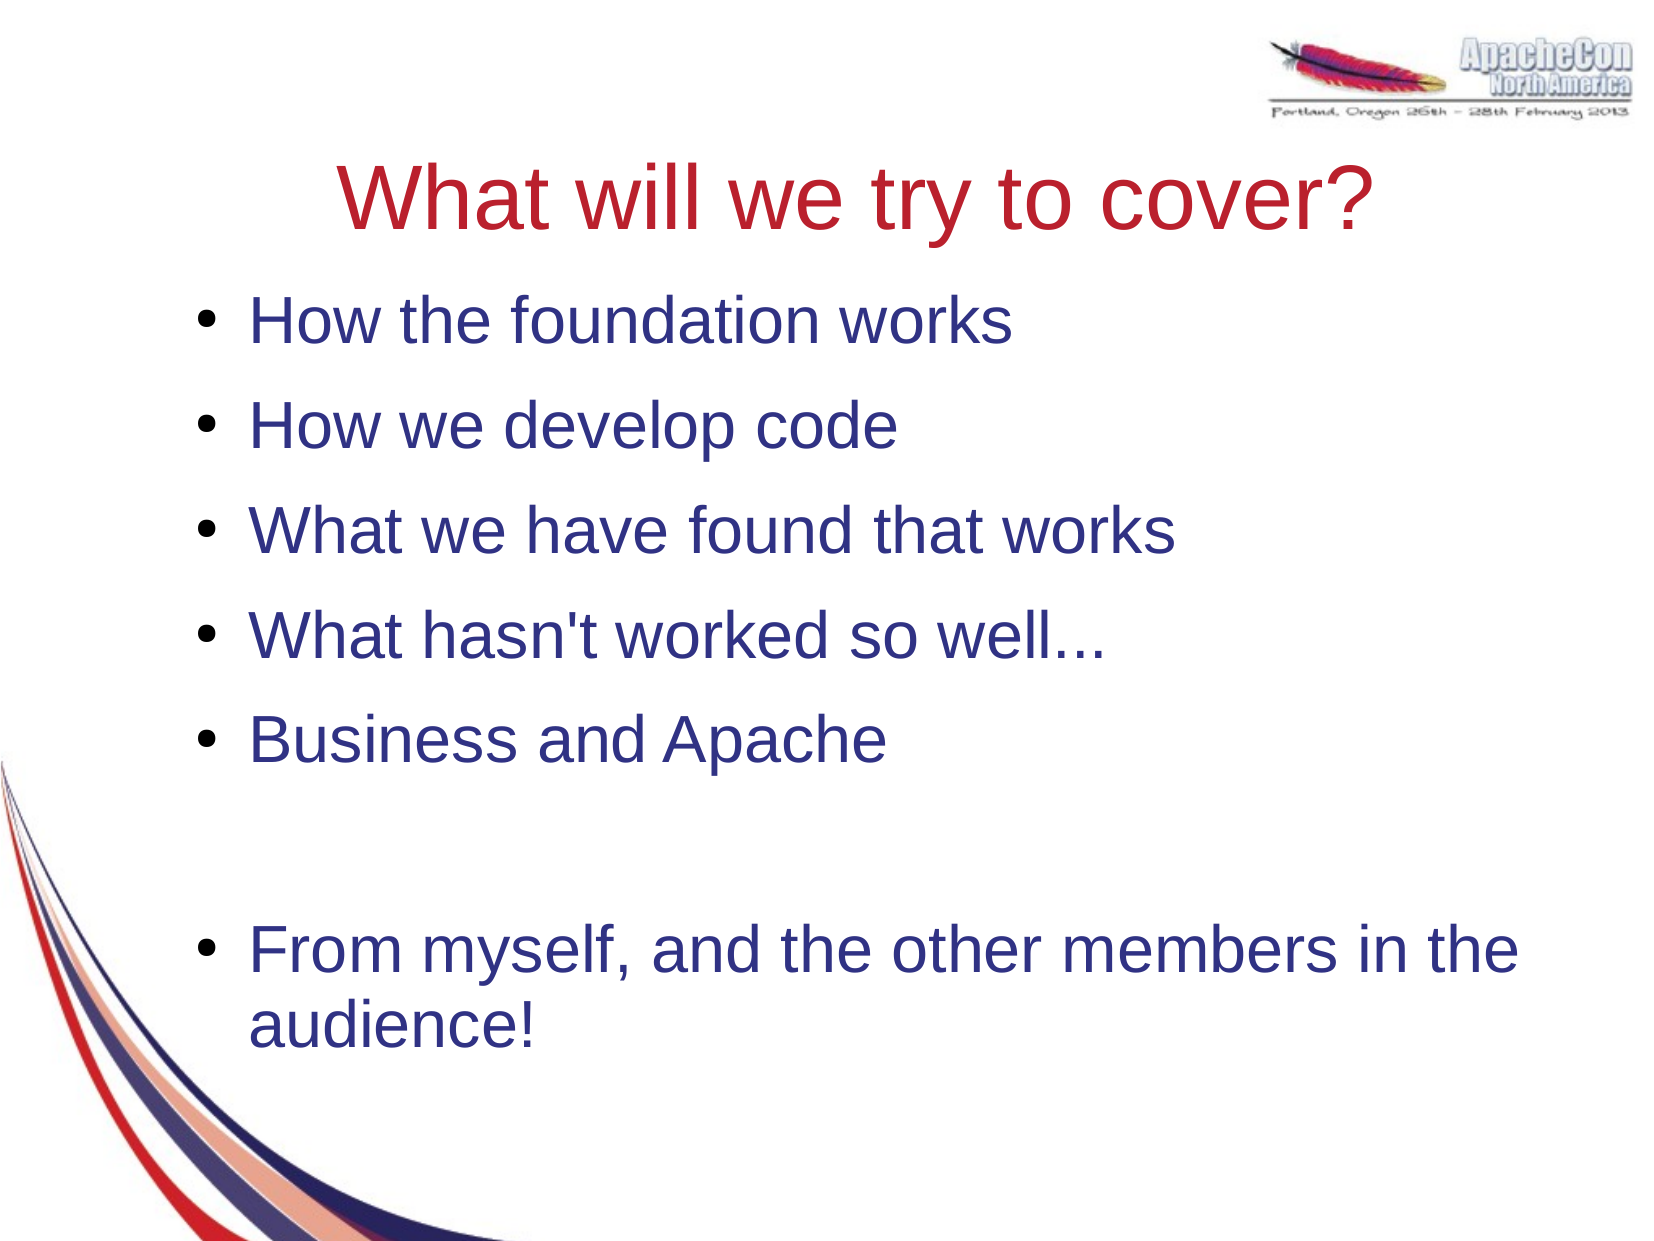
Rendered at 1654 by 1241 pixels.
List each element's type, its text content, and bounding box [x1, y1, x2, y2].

title What will we try to cover? [177, 146, 1536, 250]
list How the foundation works How we develop code What we have found that works What hasn't worked so well... Business and Apache From myself, and the other members in the audience! [177, 283, 1536, 1093]
picture [0, 0, 1654, 1241]
